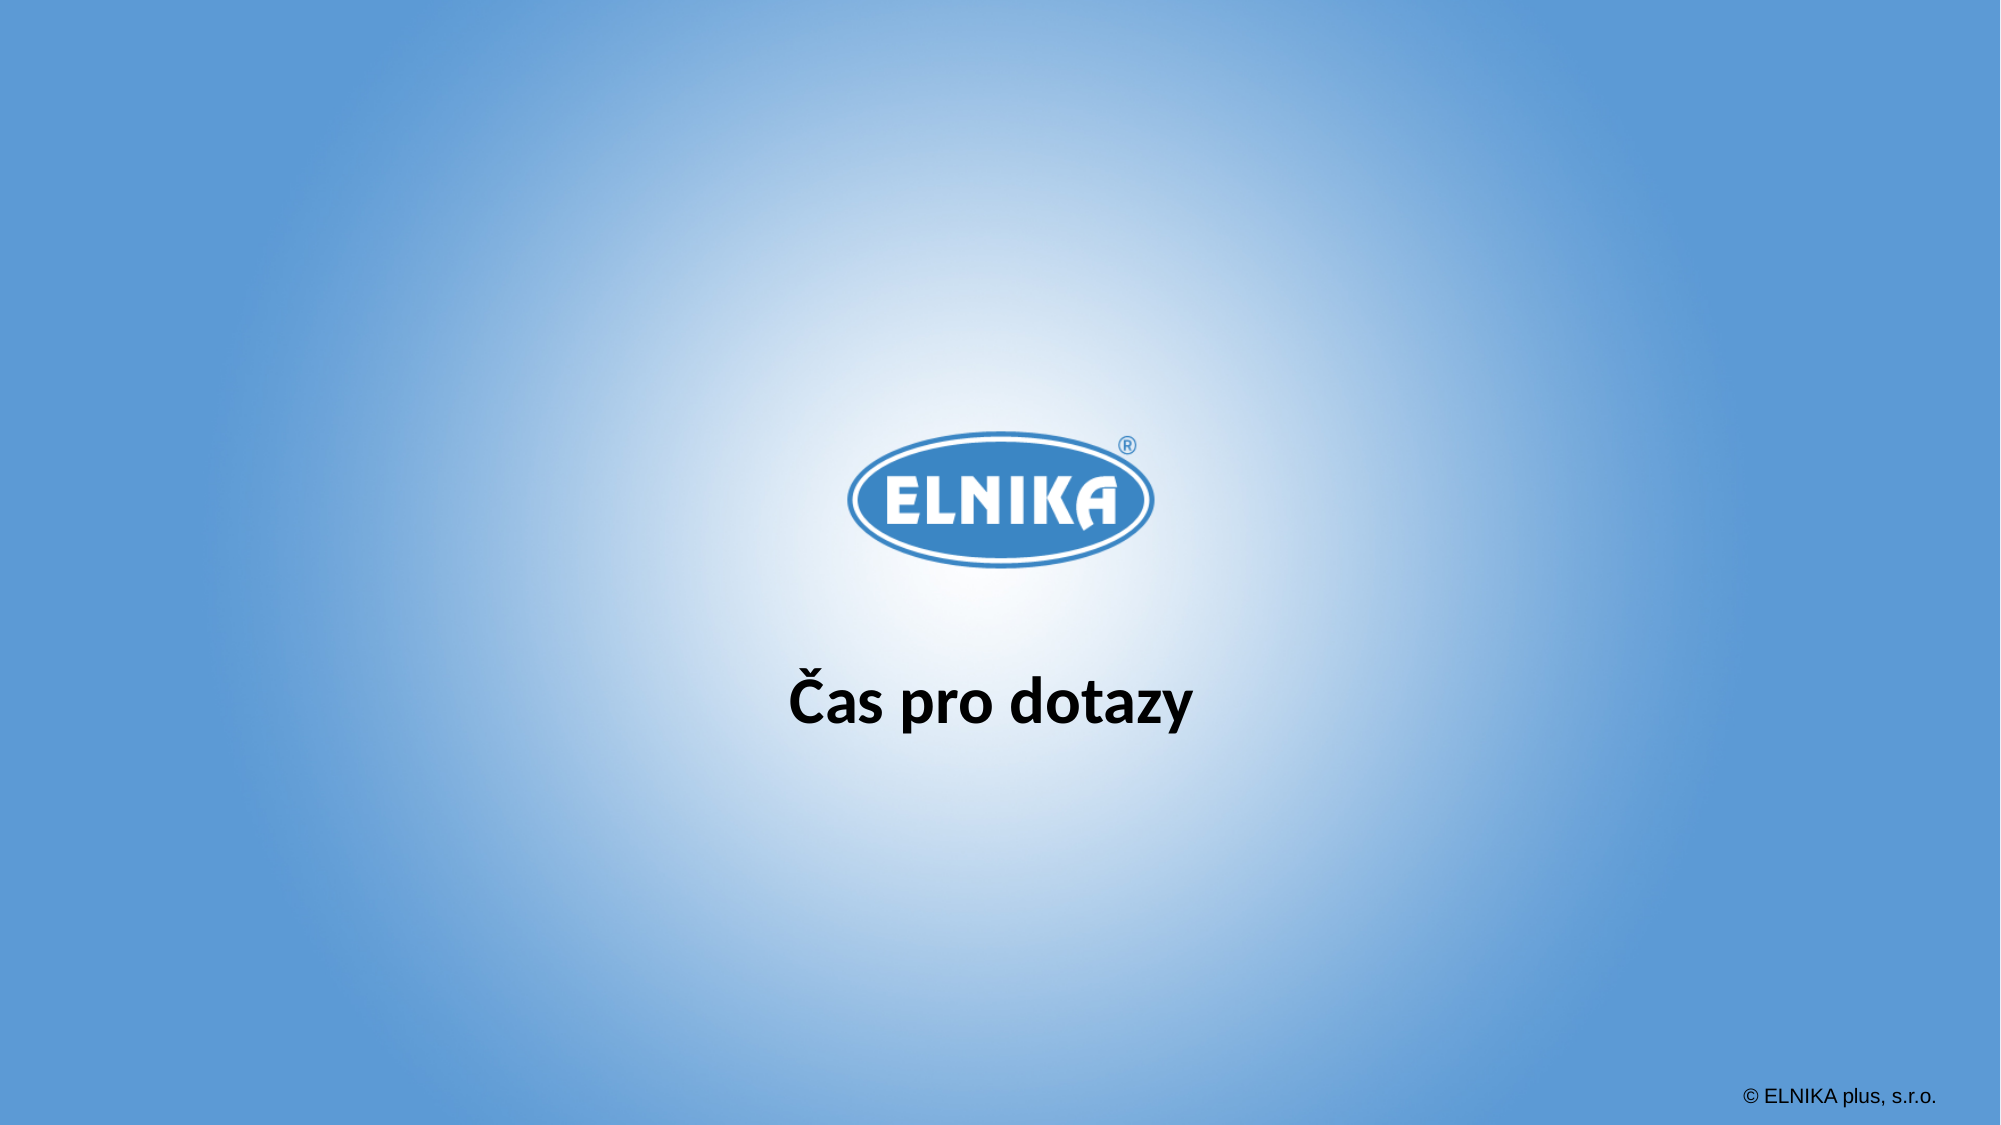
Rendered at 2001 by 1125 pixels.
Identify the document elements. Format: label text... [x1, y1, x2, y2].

text_box Čas pro dotazy [774, 665, 1225, 748]
text_box © ELNIKA plus, s.r.o. [1728, 1077, 2000, 1124]
picture [0, 0, 2001, 1125]
